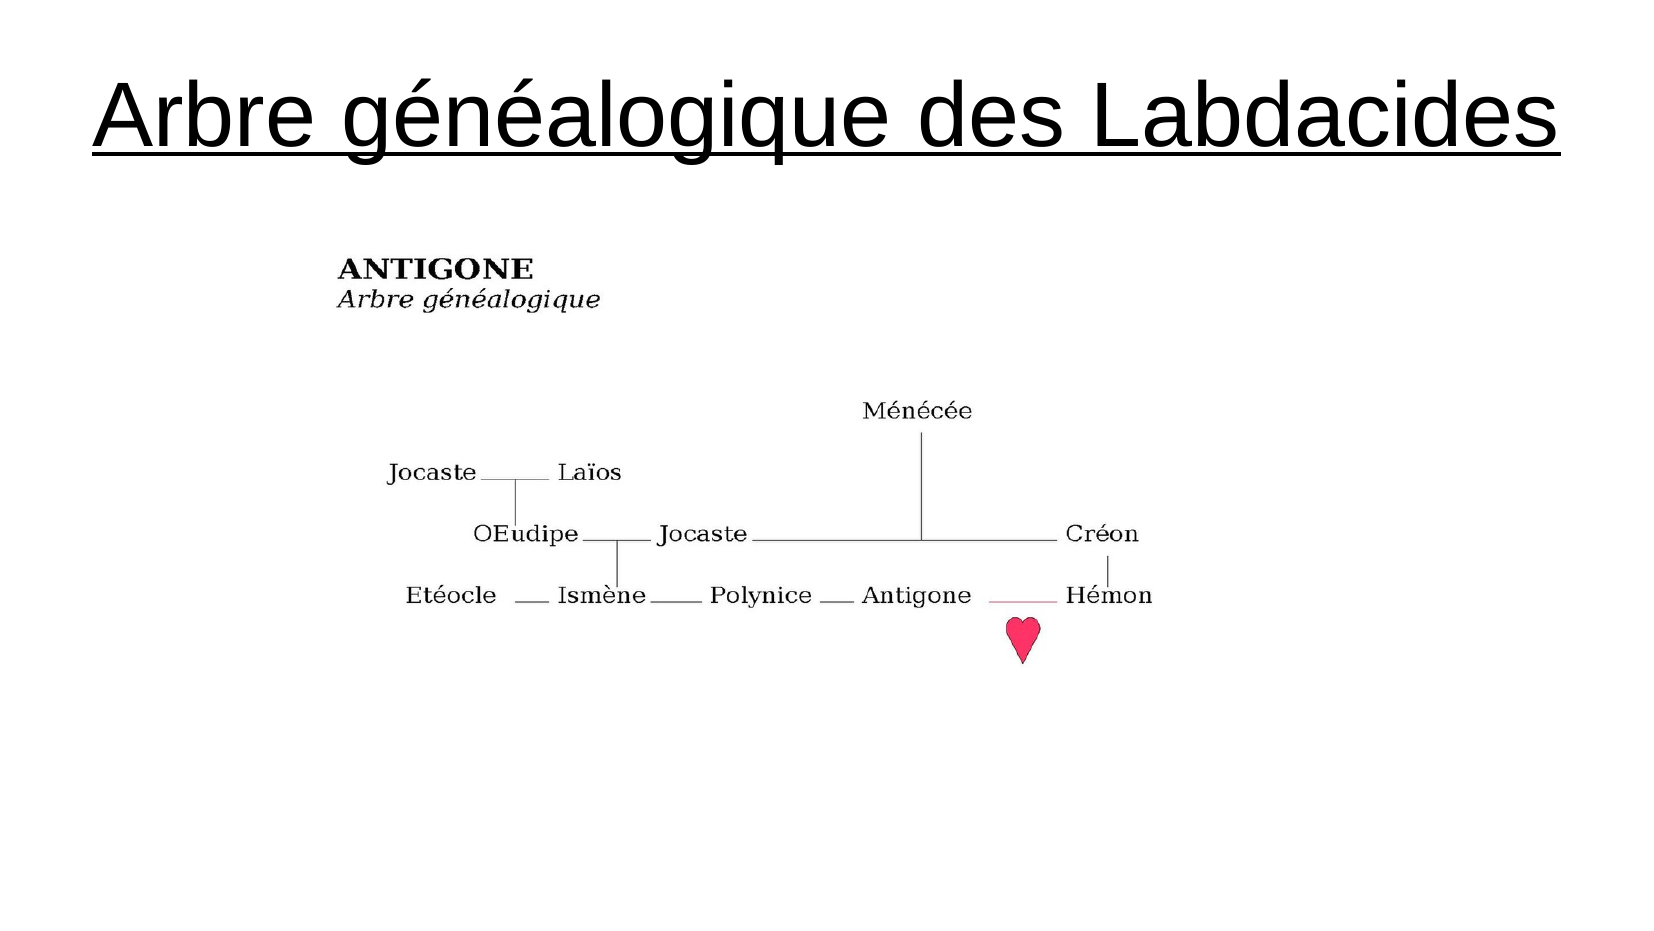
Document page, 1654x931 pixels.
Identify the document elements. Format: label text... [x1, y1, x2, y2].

picture [295, 217, 1300, 863]
title Arbre généalogique des Labdacides [82, 37, 1571, 193]
